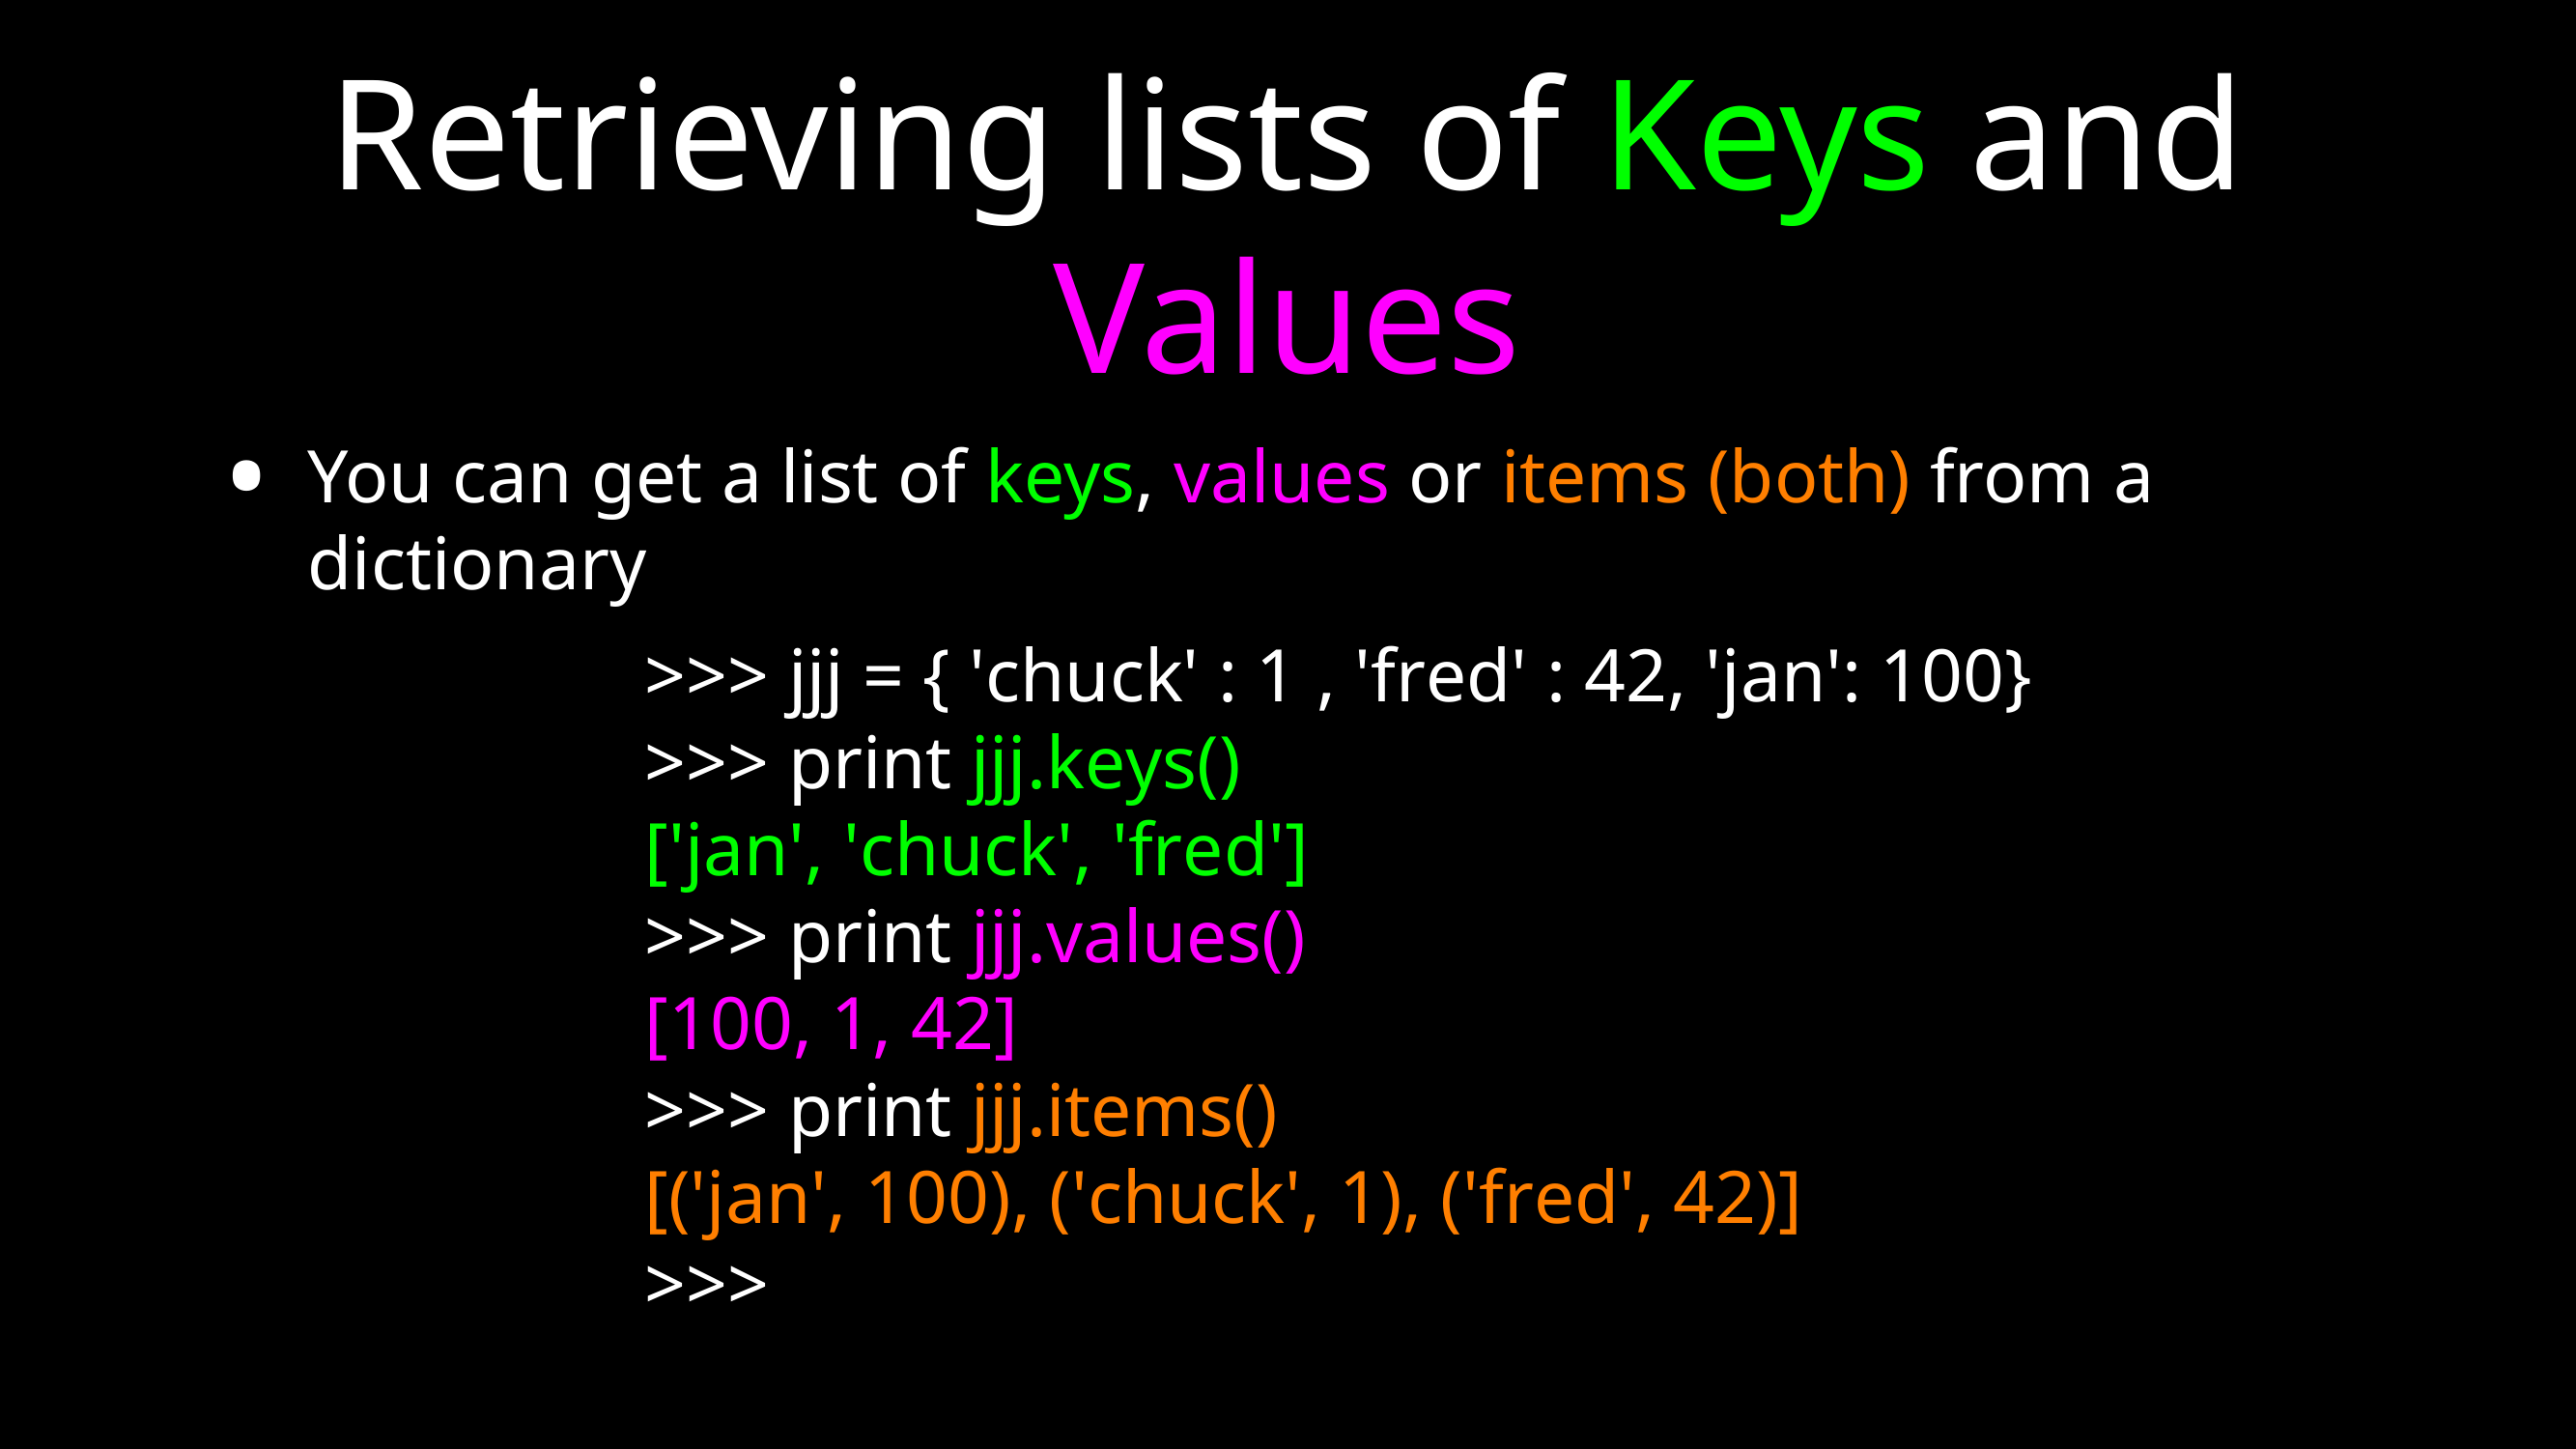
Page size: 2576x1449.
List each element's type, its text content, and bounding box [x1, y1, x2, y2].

text_box >>> jjj = { 'chuck' : 1 , 'fred' : 42, 'jan': 100} >>> print jjj.keys() ['jan', 'chuck', 'fred'] >>> print jjj.values() [100, 1, 42] >>> print jjj.items() [('jan', 100), ('chuck', 1), ('fred', 42)] >>> [644, 629, 2034, 1325]
list You can get a list of keys, values or items (both) from a dictionary [183, 412, 2369, 622]
title Retrieving lists of Keys and Values [183, 38, 2392, 403]
